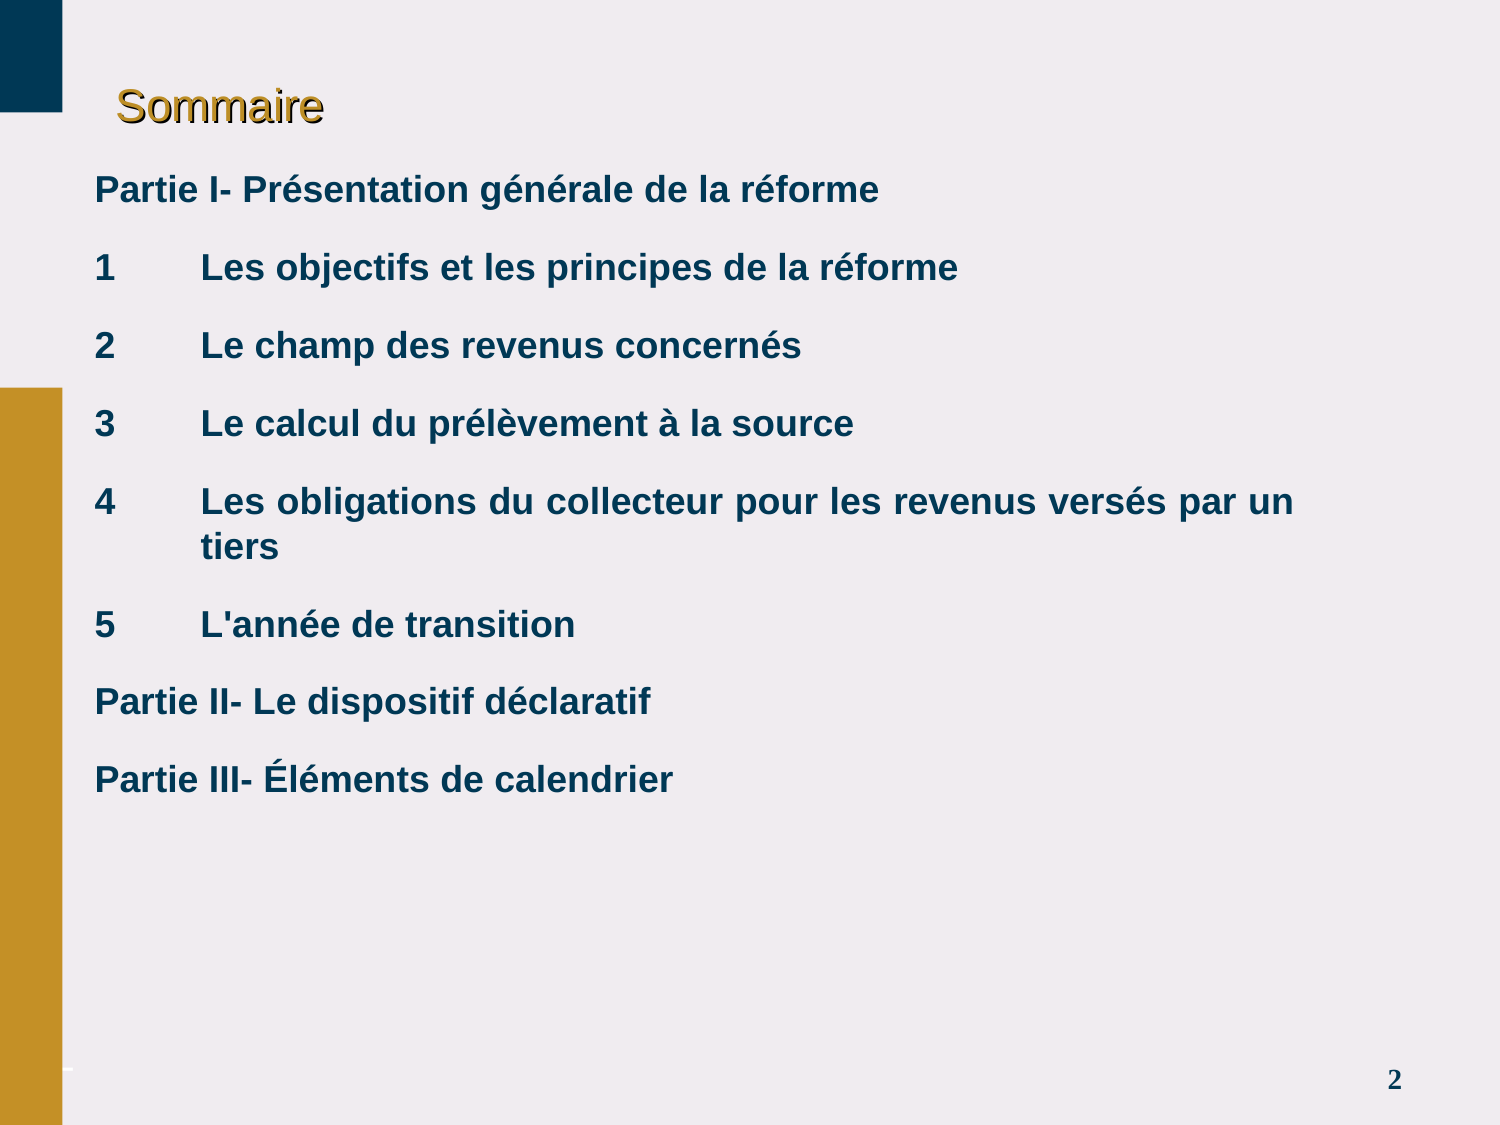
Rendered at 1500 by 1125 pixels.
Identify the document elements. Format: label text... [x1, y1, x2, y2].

list Partie I- Présentation générale de la réforme 1 Les objectifs et les principes de la réforme 2 Le champ des revenus concernés 3 Le calcul du prélèvement à la source 4 Les obligations du collecteur pour les revenus versés par un tiers 5 L'année de transition Partie II- Le dispositif déclaratif Partie III- Éléments de calendrier [94, 165, 1351, 1125]
text_box [0, 387, 63, 1125]
text_box [0, 0, 63, 113]
title Sommaire [115, 50, 1432, 161]
